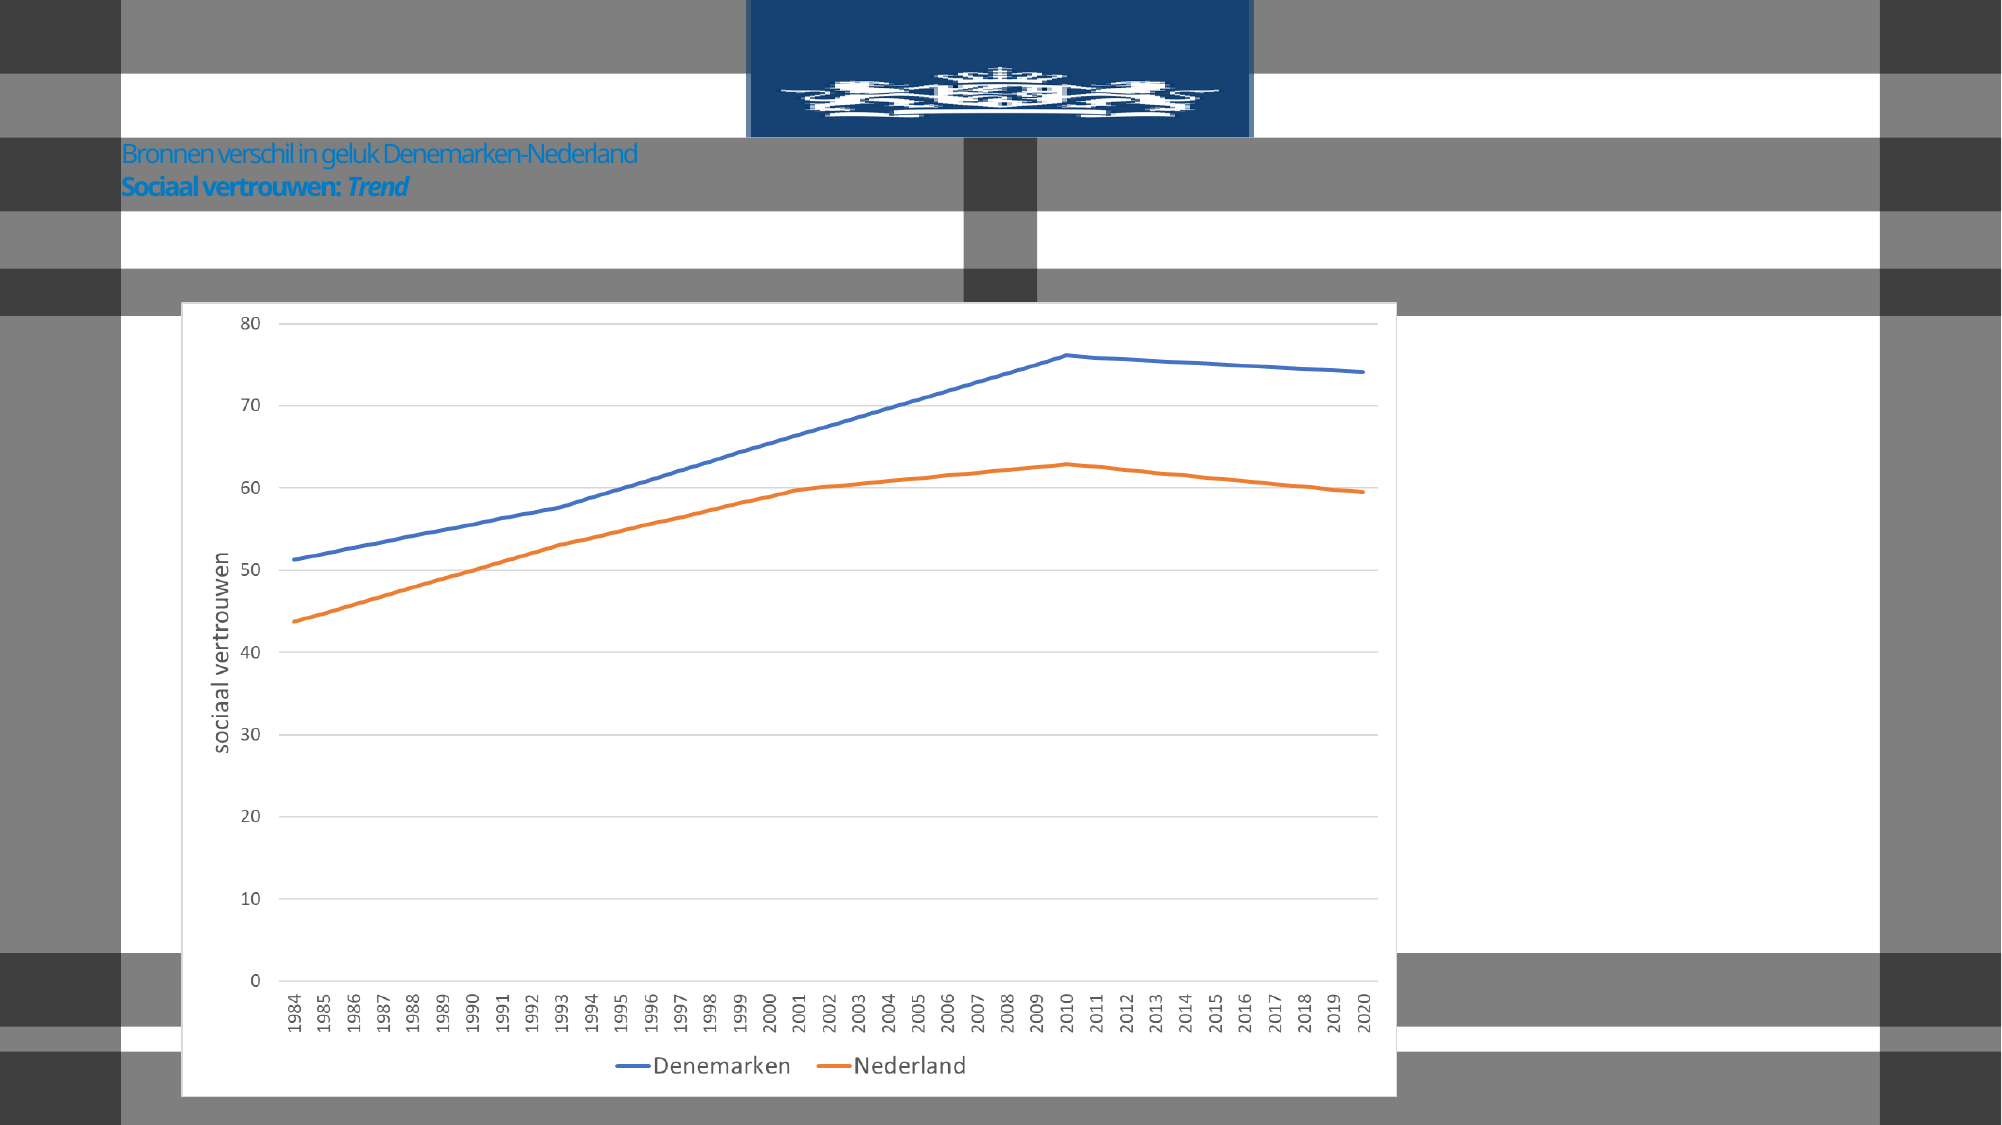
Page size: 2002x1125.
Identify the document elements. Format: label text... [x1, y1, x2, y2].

title Bronnen verschil in geluk Denemarken-Nederland Sociaal vertrouwen: Trend [121, 137, 1880, 203]
picture [181, 302, 1397, 1097]
